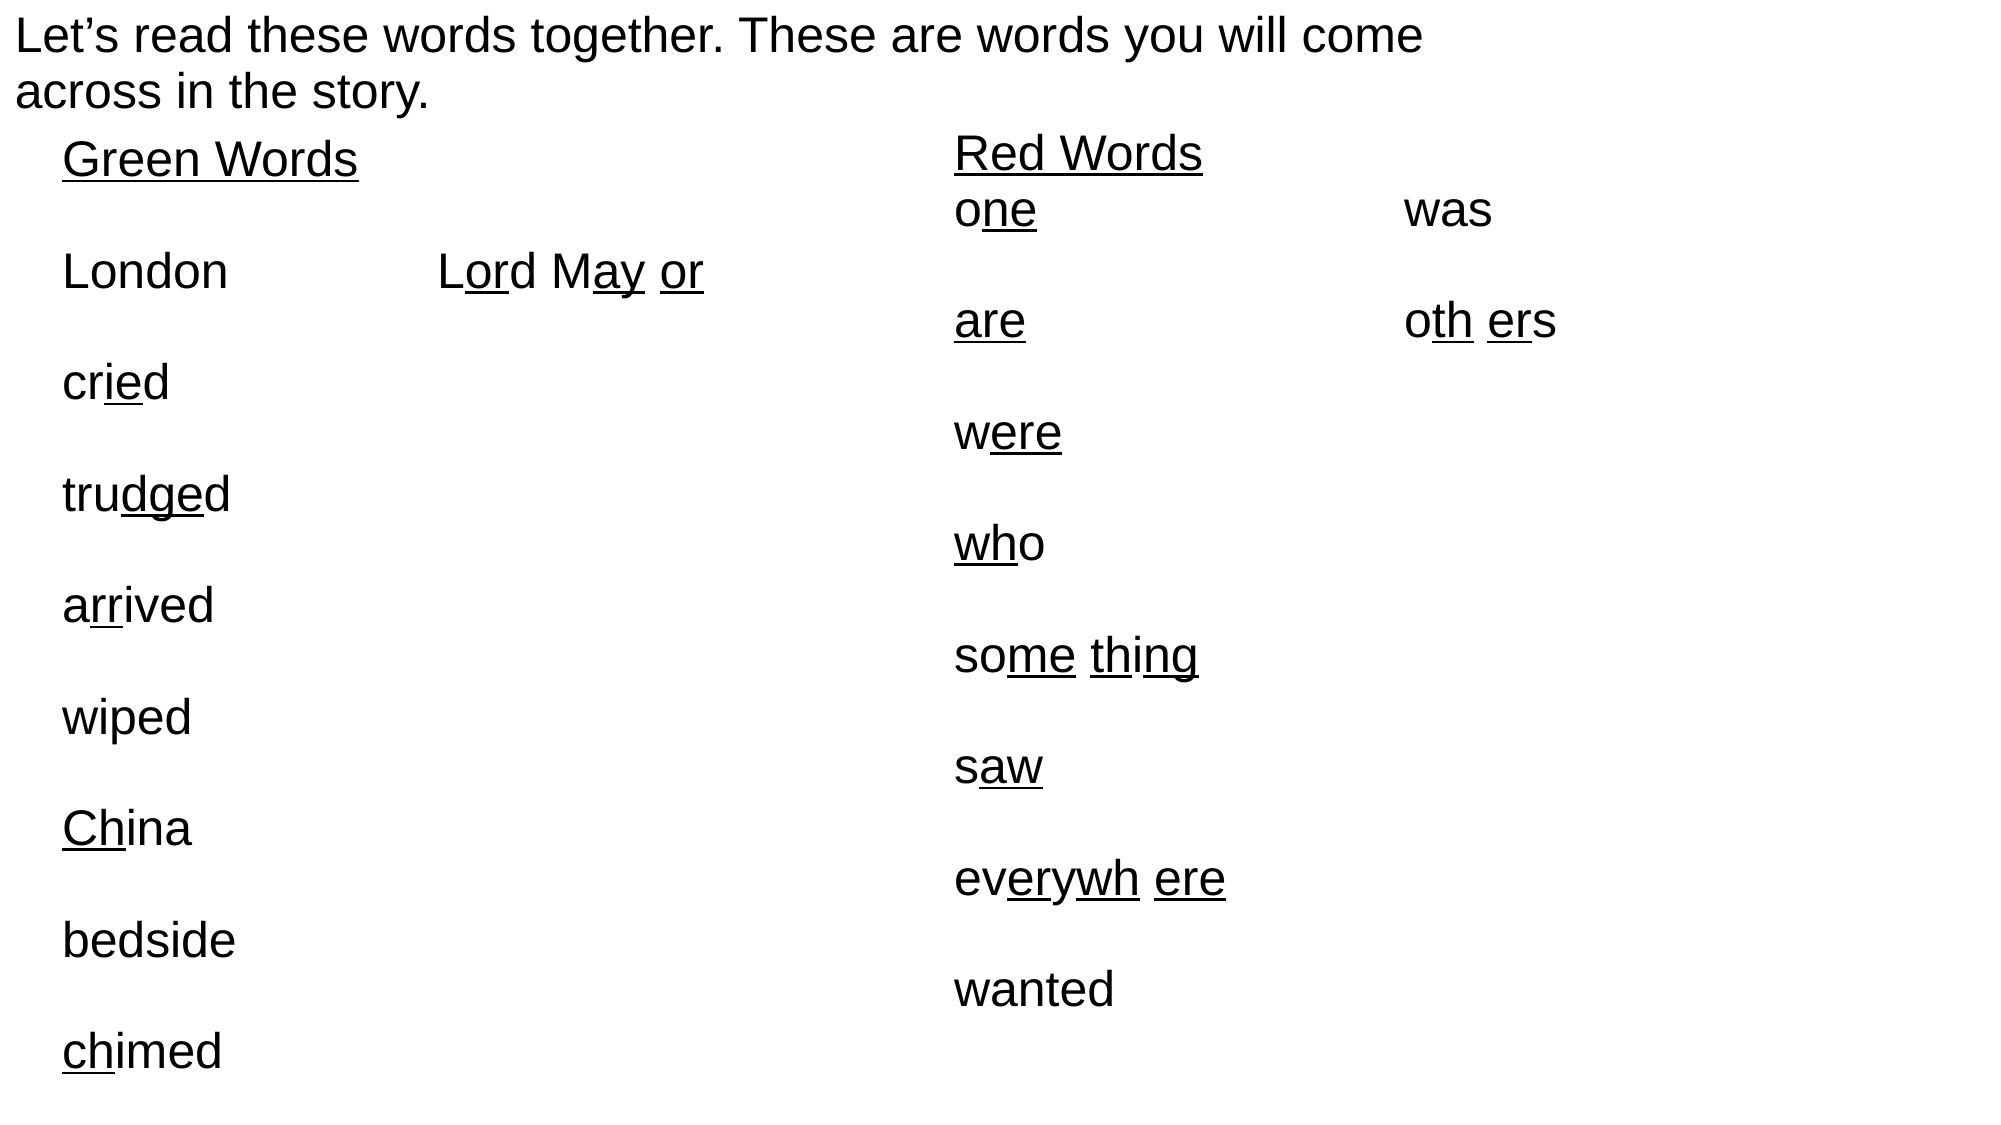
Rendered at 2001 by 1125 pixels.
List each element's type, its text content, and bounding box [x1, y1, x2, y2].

text_box Red Words one was are oth ers were who some thing saw everywh ere wanted [939, 117, 2000, 1125]
text_box Green Words London Lord May or cried trudged arrived wiped China bedside chimed [47, 124, 725, 1125]
text_box Let’s read these words together. These are words you will come across in the story. [0, 0, 1494, 127]
